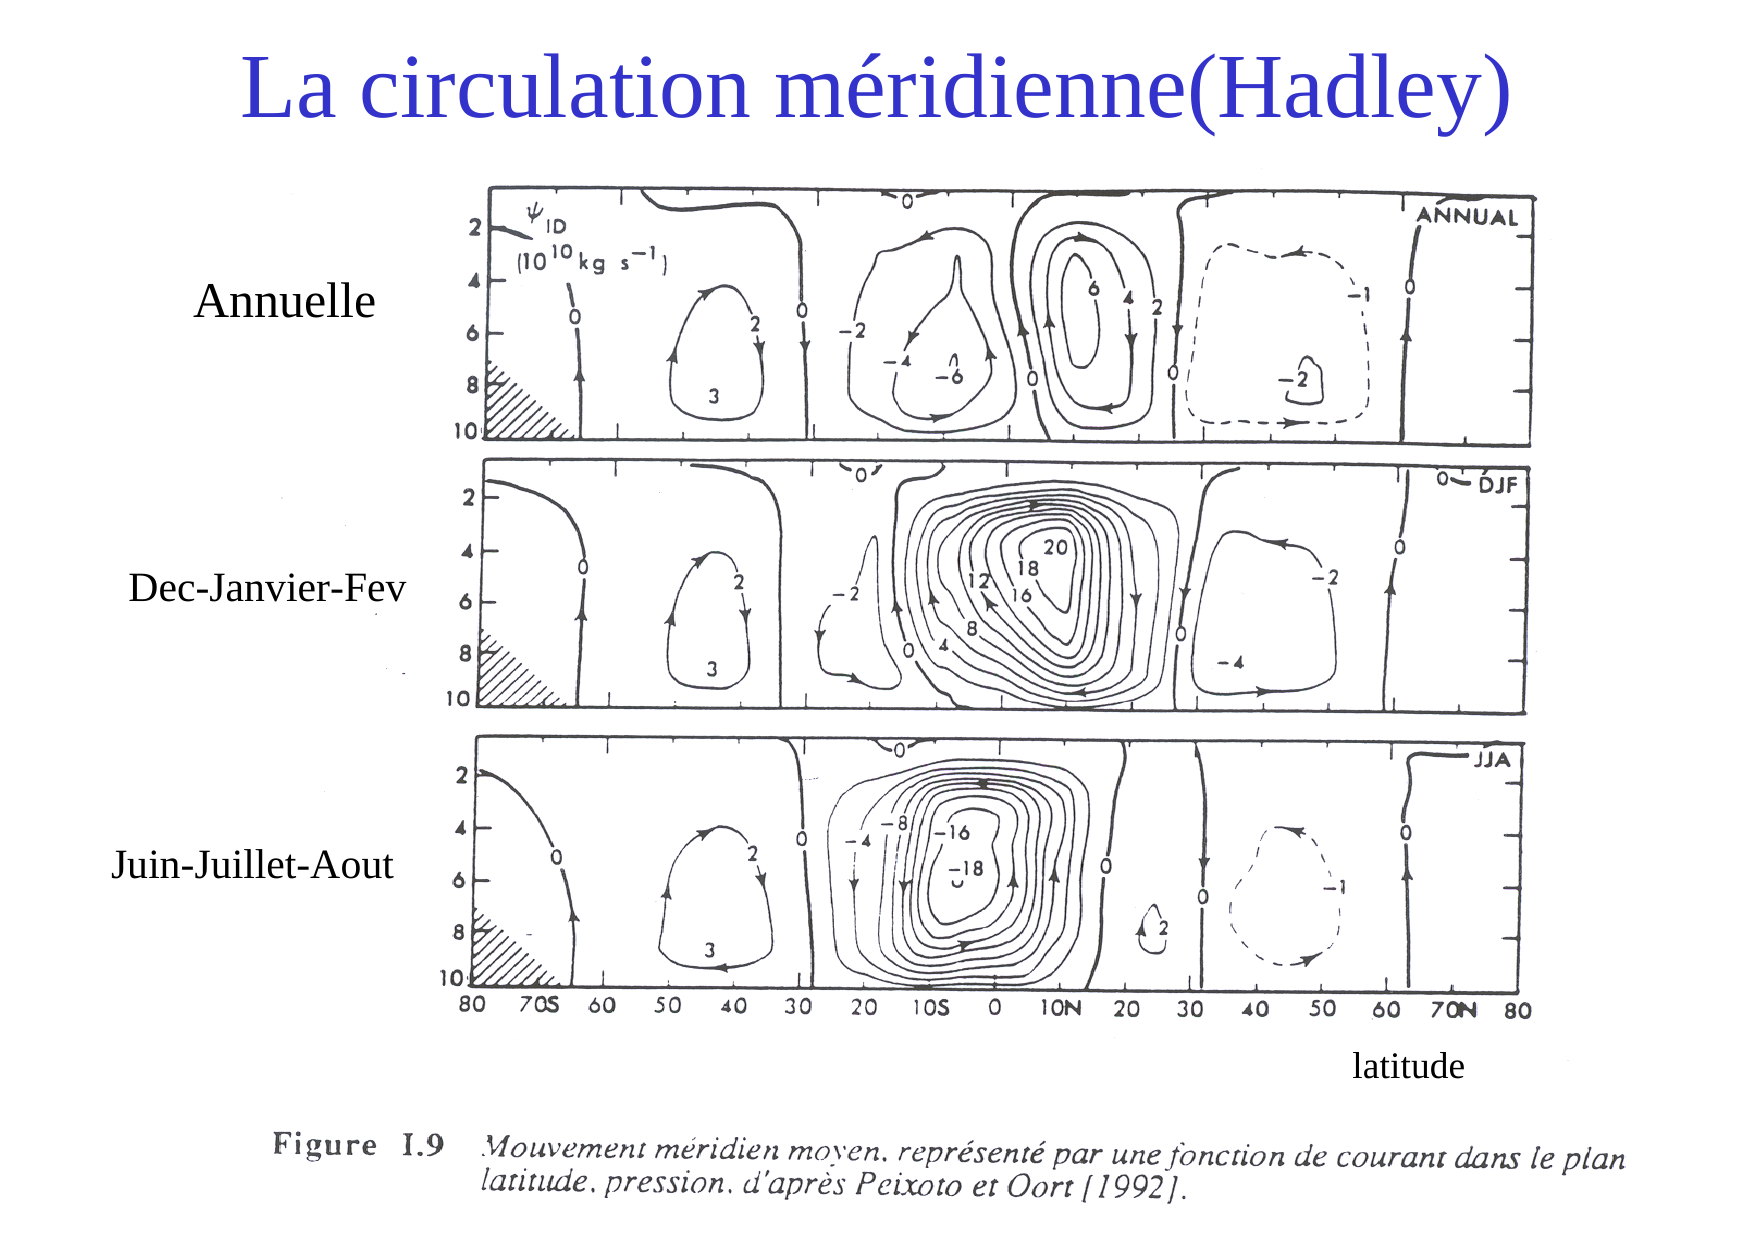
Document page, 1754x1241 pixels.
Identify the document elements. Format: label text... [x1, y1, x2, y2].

text_box Annuelle [178, 268, 397, 337]
text_box Juin-Juillet-Aout [96, 835, 421, 895]
text_box Dec-Janvier-Fev [113, 559, 442, 619]
text_box latitude [1337, 1039, 1634, 1094]
picture [265, 166, 1631, 1210]
title La circulation méridienne(Hadley) [128, 25, 1627, 152]
